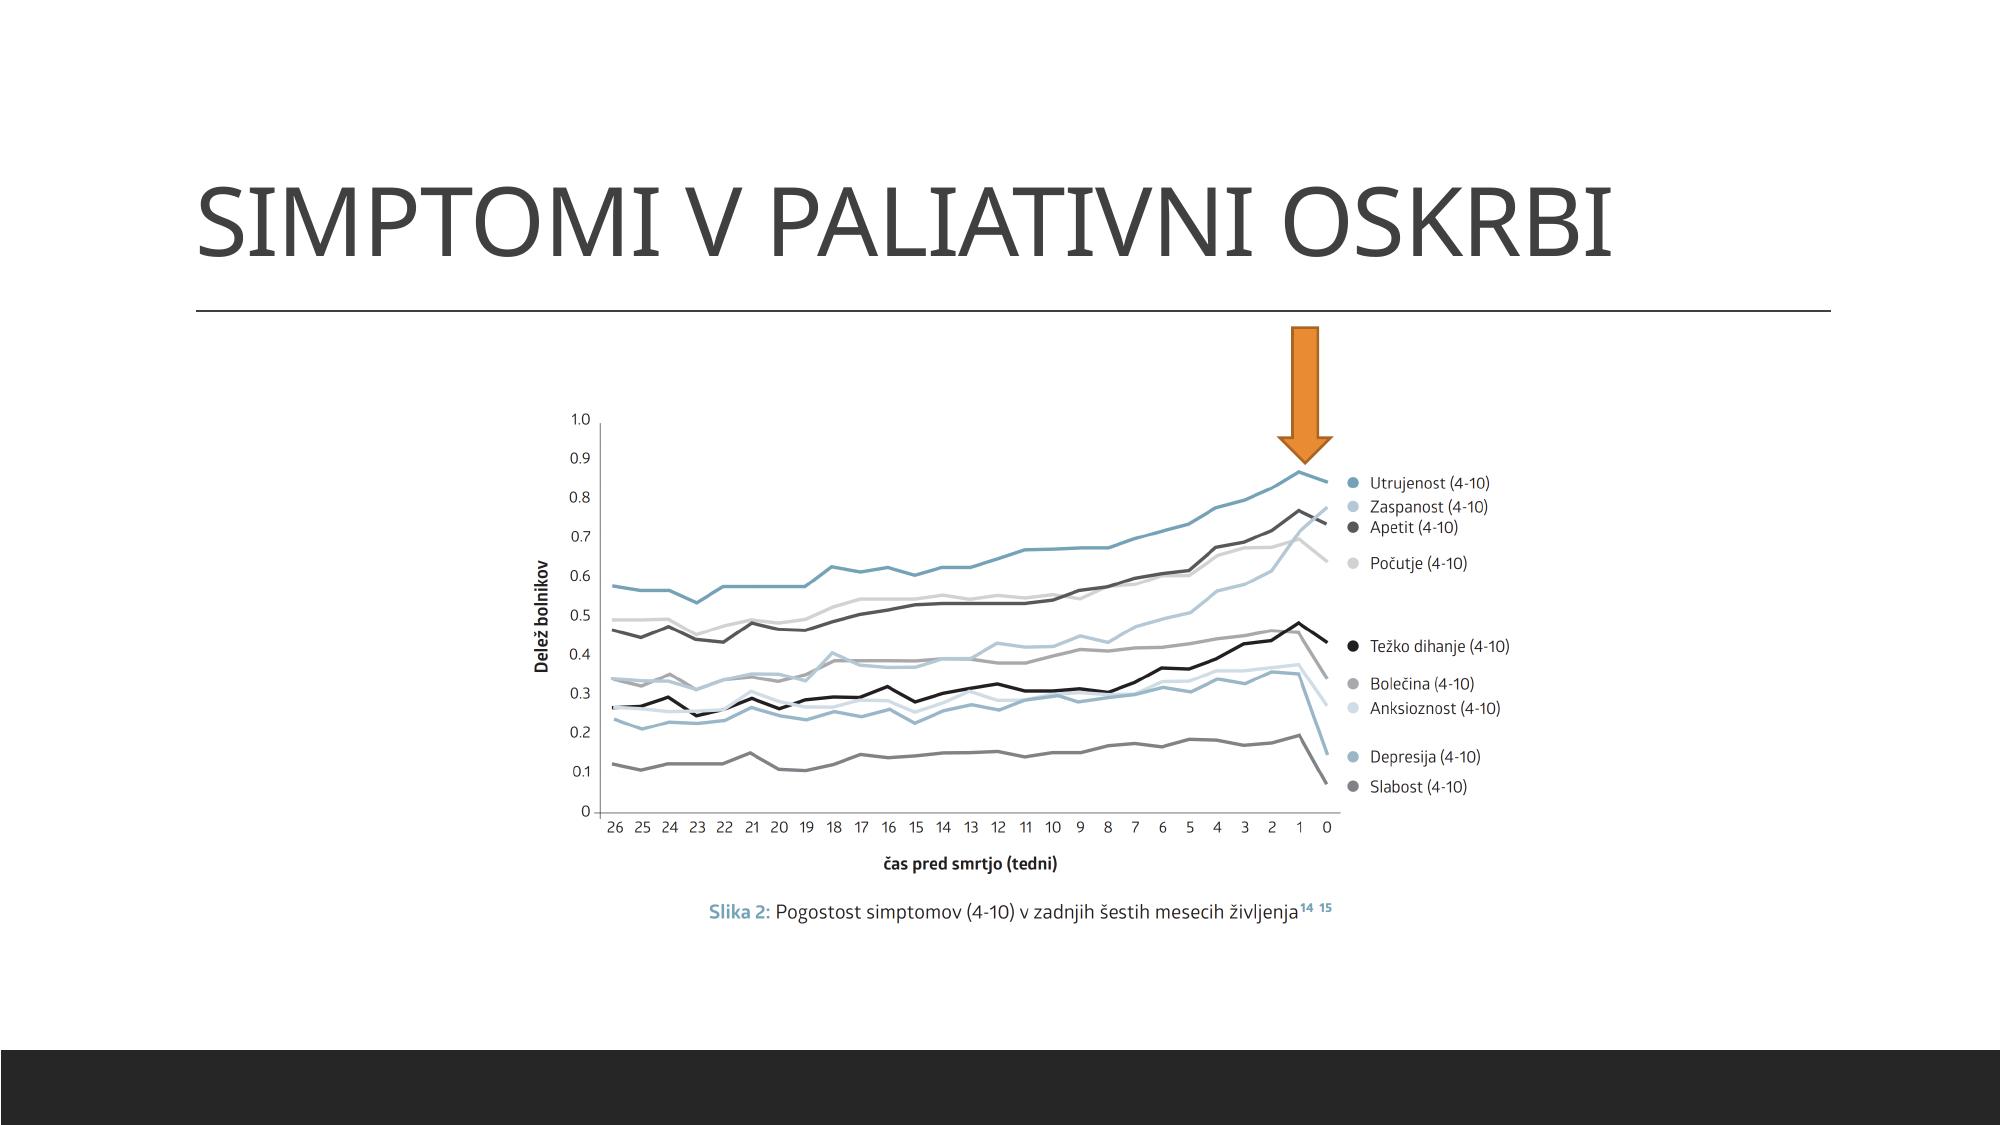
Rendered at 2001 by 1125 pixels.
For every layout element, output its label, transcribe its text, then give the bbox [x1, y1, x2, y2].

picture [437, 345, 1573, 963]
title SIMPTOMI V PALIATIVNI OSKRBI [180, 47, 1831, 286]
text_box [1279, 327, 1331, 464]
